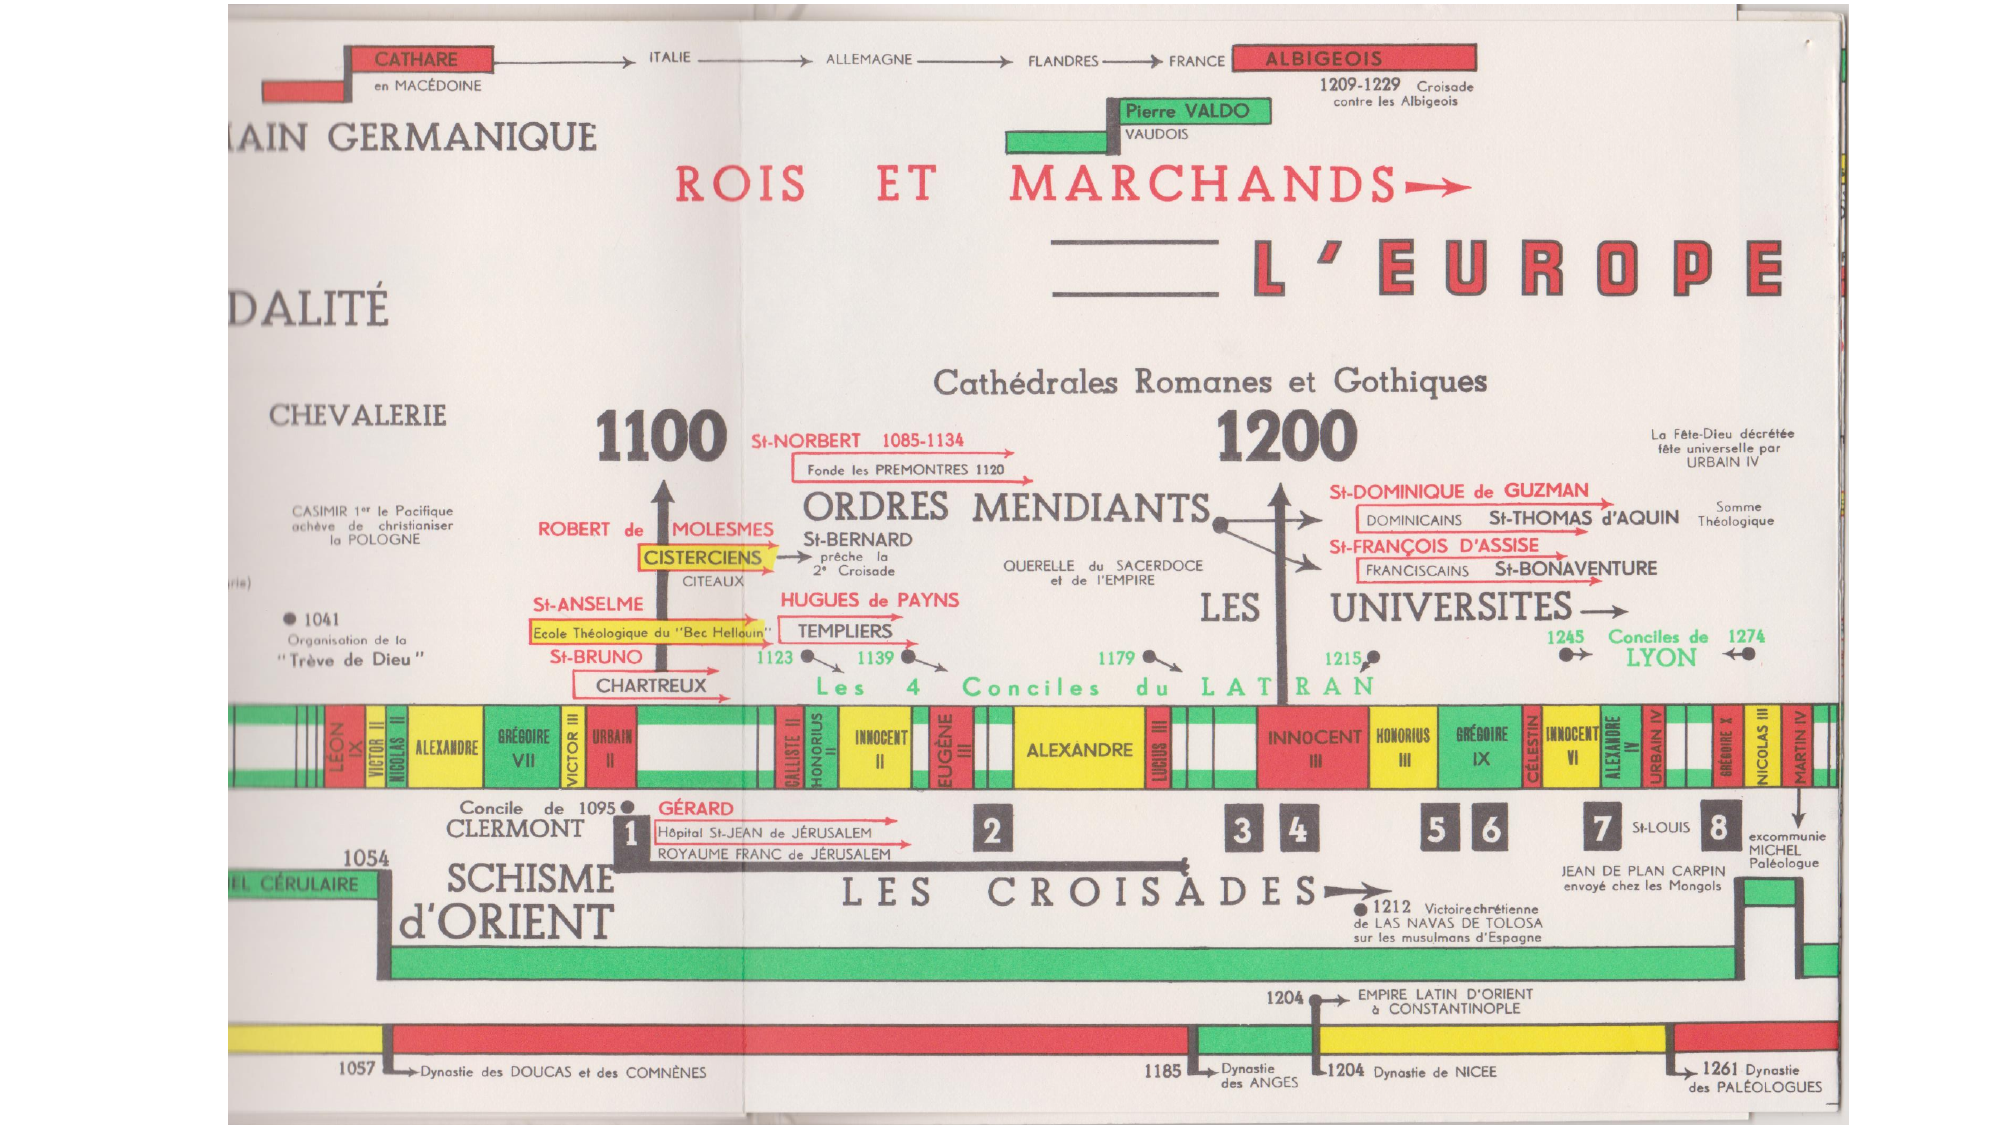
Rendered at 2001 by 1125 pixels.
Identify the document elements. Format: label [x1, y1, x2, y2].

picture [227, 4, 1849, 1125]
